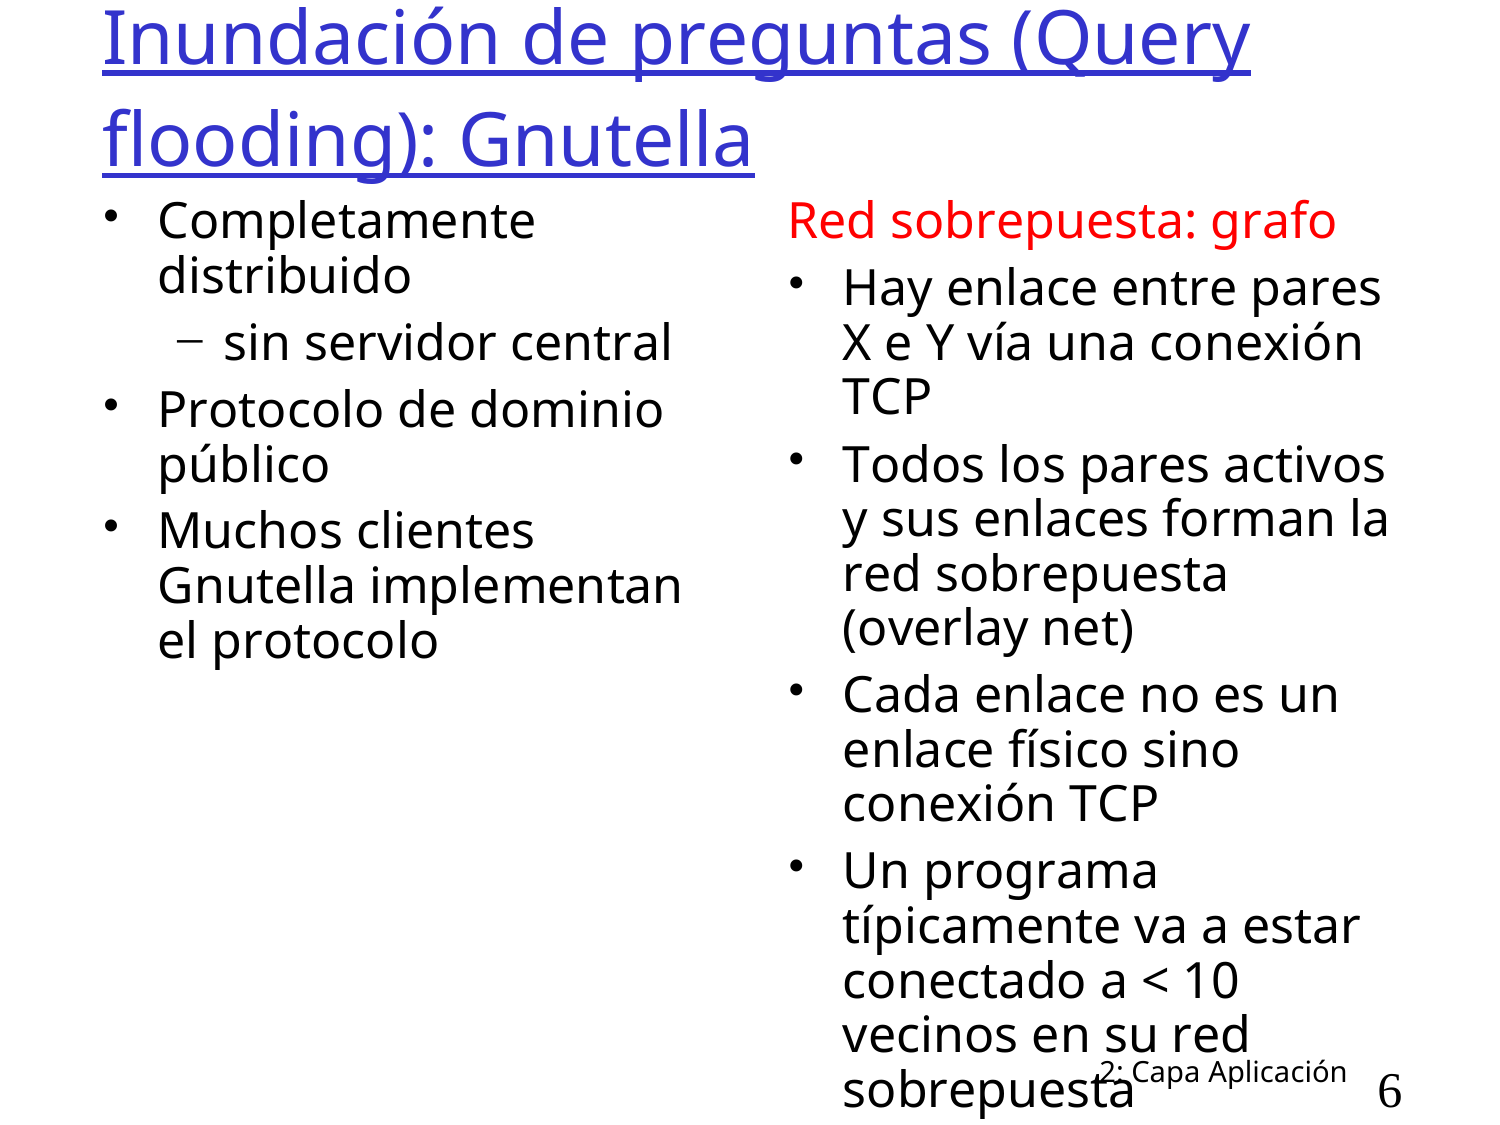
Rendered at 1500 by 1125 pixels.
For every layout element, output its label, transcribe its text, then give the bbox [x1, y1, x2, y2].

list Completamente distribuido sin servidor central Protocolo de dominio público Muchos clientes Gnutella implementan el protocolo [87, 187, 741, 1066]
title Inundación de preguntas (Query flooding): Gnutella [87, 0, 1426, 182]
list Red sobrepuesta: grafo Hay enlace entre pares X e Y vía una conexión TCP Todos los pares activos y sus enlaces forman la red sobrepuesta (overlay net)‏ Cada enlace no es un enlace físico sino conexión TCP Un programa típicamente va a estar conectado a < 10 vecinos en su red sobrepuesta [772, 187, 1426, 1066]
